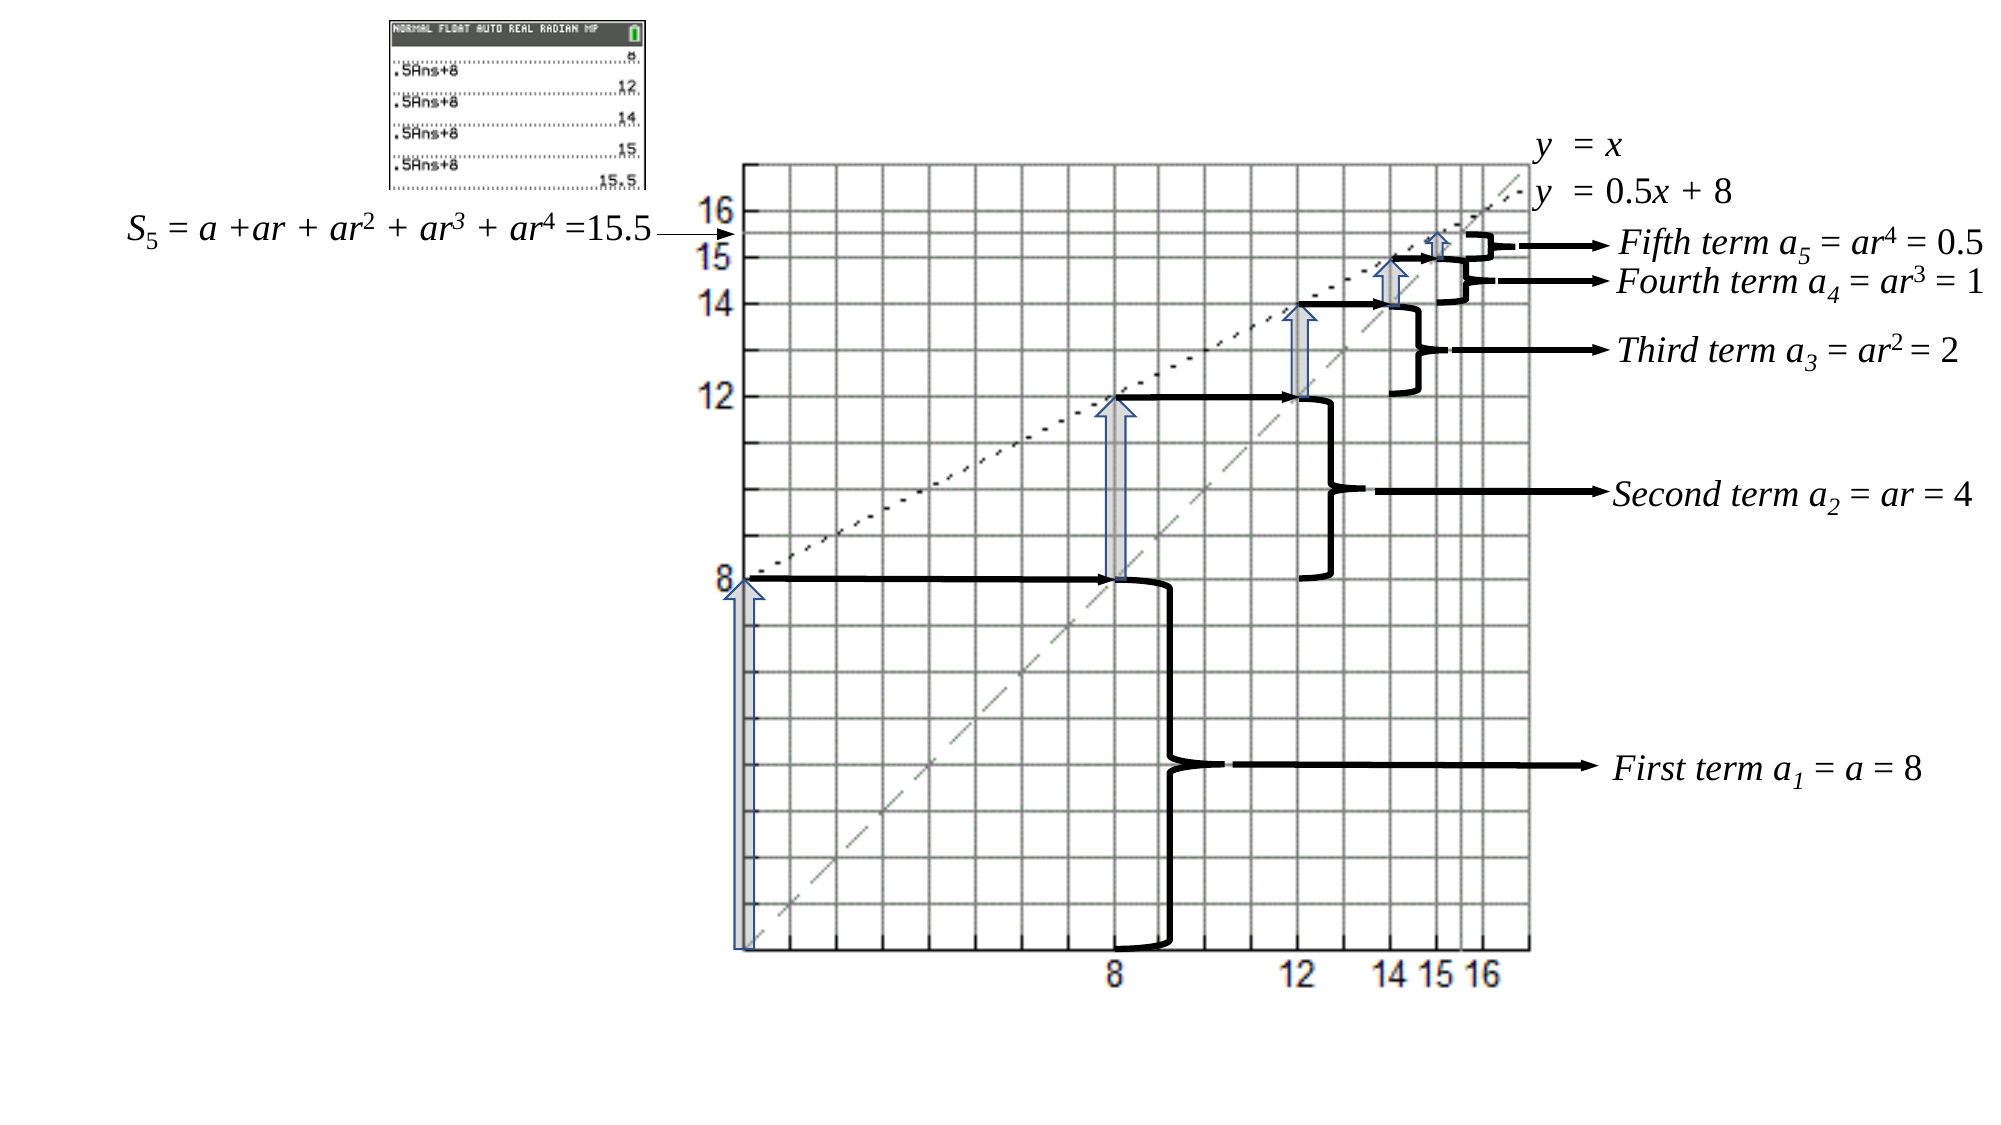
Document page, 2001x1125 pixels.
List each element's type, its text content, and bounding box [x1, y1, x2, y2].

text_box Third term a3 = ar2 = 2 [1601, 317, 2000, 378]
text_box y = 0.5x + 8 [1510, 172, 2000, 219]
text_box First term a1 = a = 8 [1597, 735, 2000, 796]
text_box [724, 579, 764, 950]
picture [389, 20, 1627, 1048]
text_box [1096, 397, 1136, 580]
text_box Fifth term a5 = ar4 = 0.5 [1603, 219, 2000, 248]
text_box S5 = a +ar + ar2 + ar3 + ar4 =15.5 [112, 195, 833, 257]
text_box Second term a2 = ar = 4 [1597, 461, 2000, 522]
text_box y = x [1510, 111, 2000, 172]
text_box [1283, 305, 1316, 398]
text_box [1426, 232, 1448, 259]
text_box Fourth term a4 = ar3 = 1 [1601, 248, 2000, 310]
text_box [1374, 259, 1408, 307]
